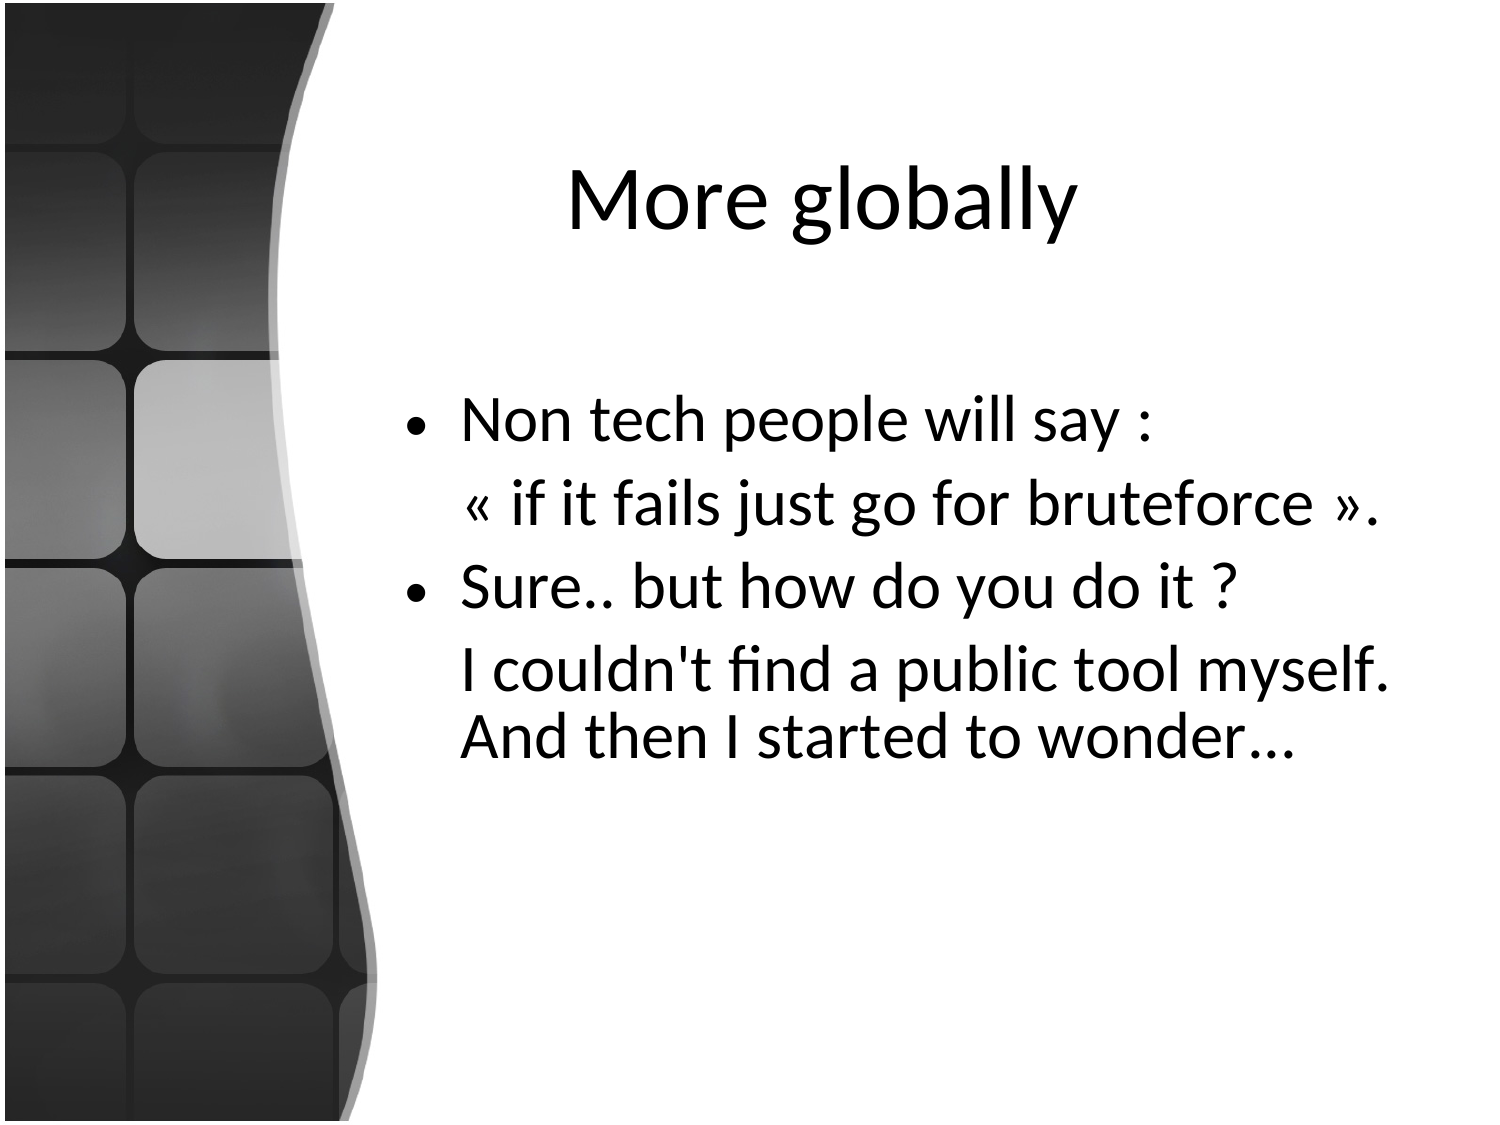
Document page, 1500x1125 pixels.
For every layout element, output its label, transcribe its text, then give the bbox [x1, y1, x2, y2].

picture [0, 0, 1500, 1125]
list Non tech people will say : « if it fails just go for bruteforce ». Sure.. but how do you do it ? I couldn't find a public tool myself. And then I started to wonder... [389, 383, 1477, 1096]
title More globally [147, 88, 1498, 325]
